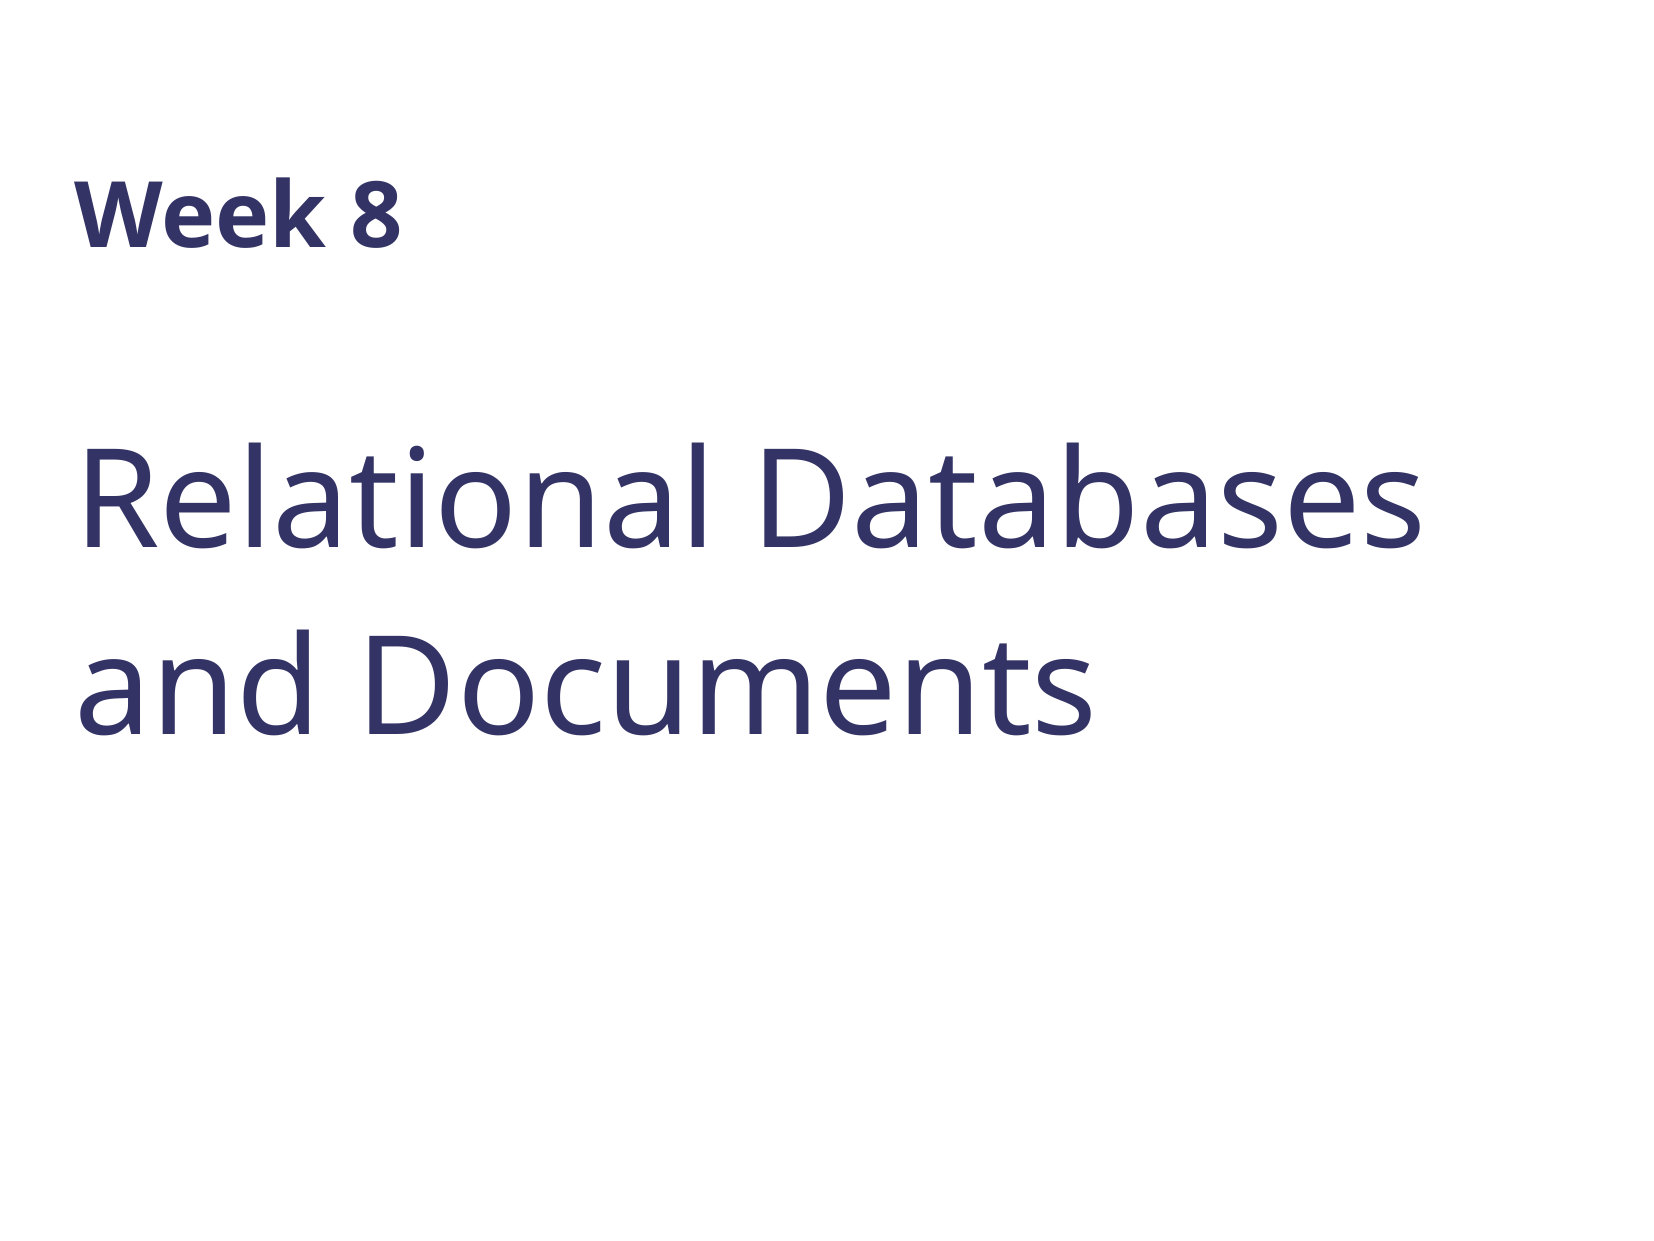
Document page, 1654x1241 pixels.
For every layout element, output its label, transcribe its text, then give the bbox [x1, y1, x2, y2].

title Week 8 Relational Databases and Documents [74, 150, 1651, 1163]
